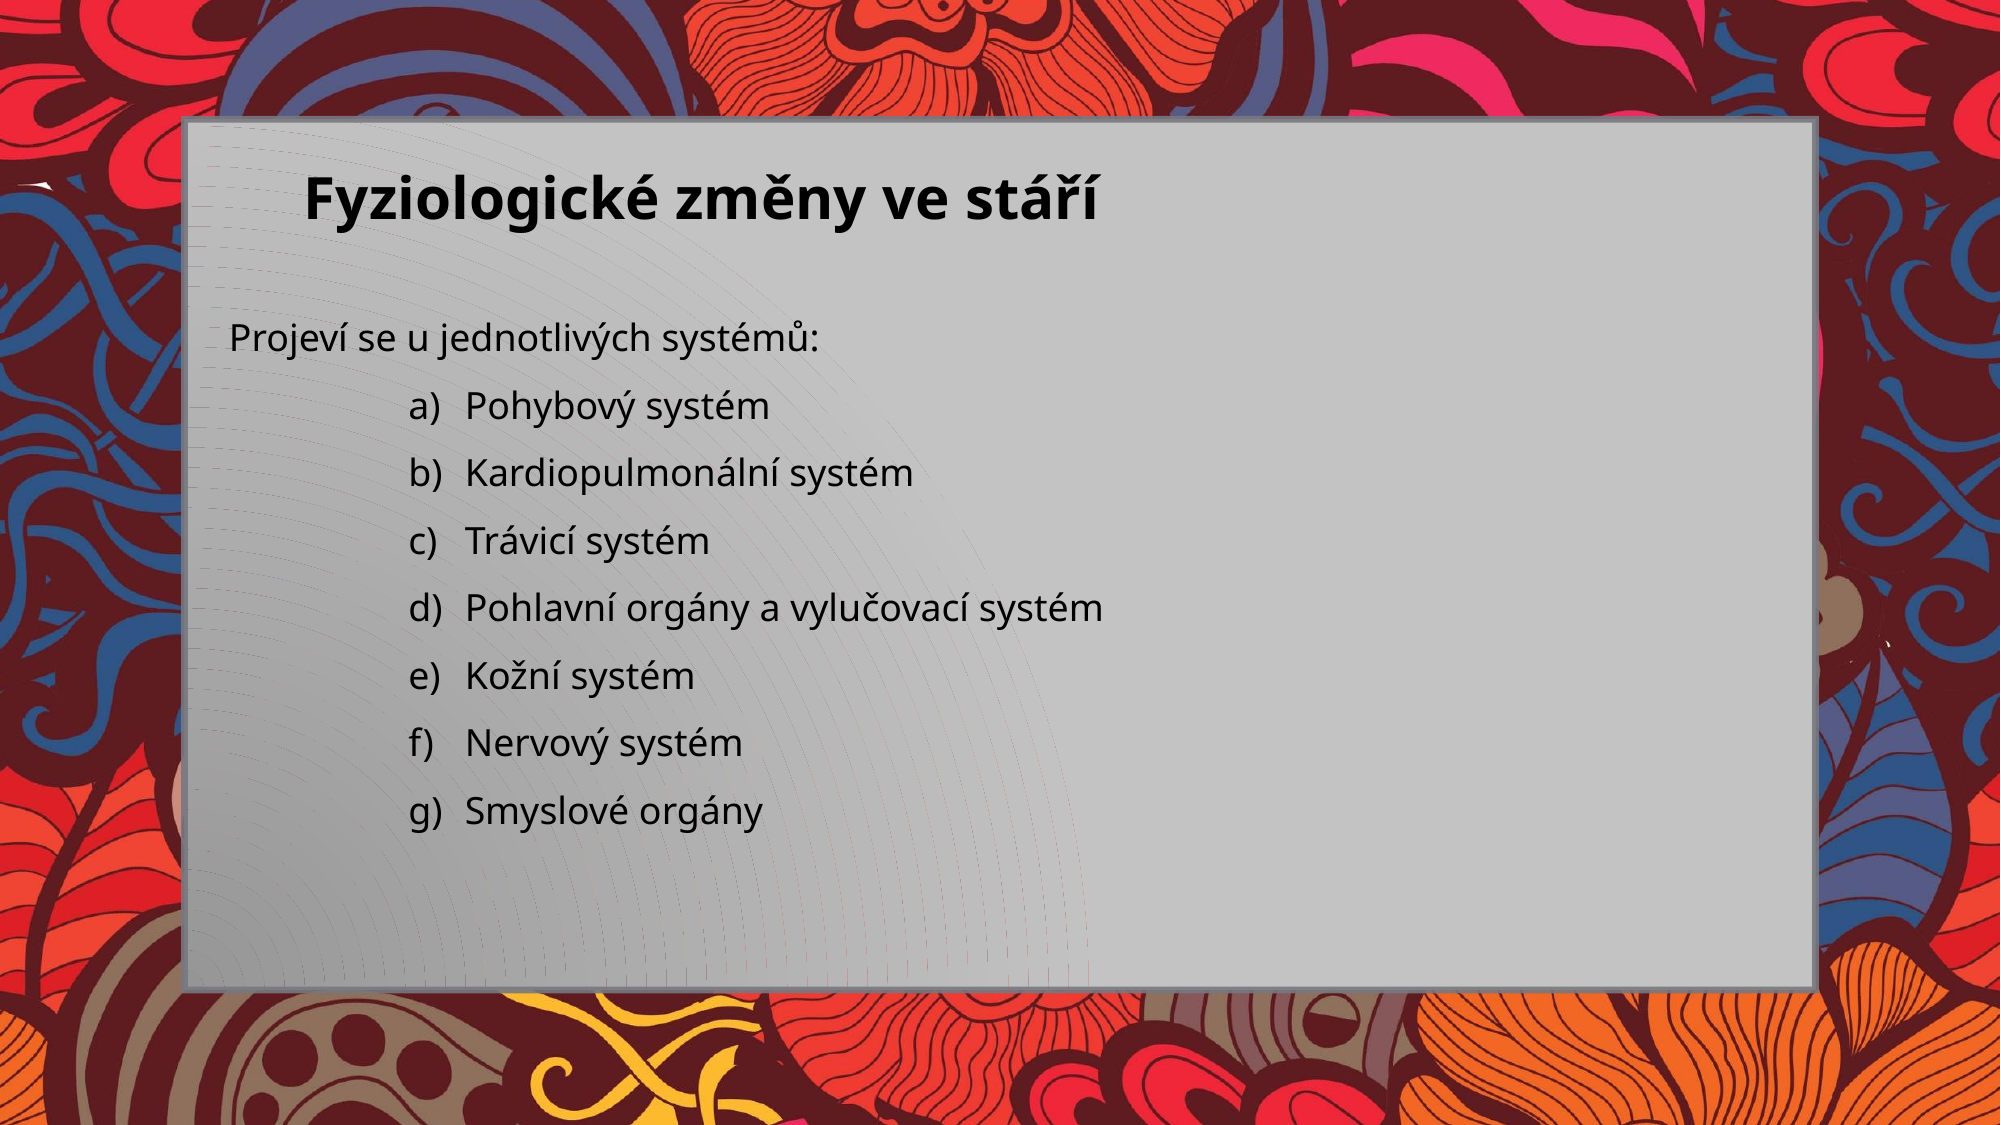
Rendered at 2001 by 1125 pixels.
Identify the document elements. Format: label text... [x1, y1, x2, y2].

picture [0, 0, 2000, 1125]
text_box Fyziologické změny ve stáří Projeví se u jednotlivých systémů: Pohybový systém Kardiopulmonální systém Trávicí systém Pohlavní orgány a vylučovací systém Kožní systém Nervový systém Smyslové orgány [184, 119, 1816, 990]
